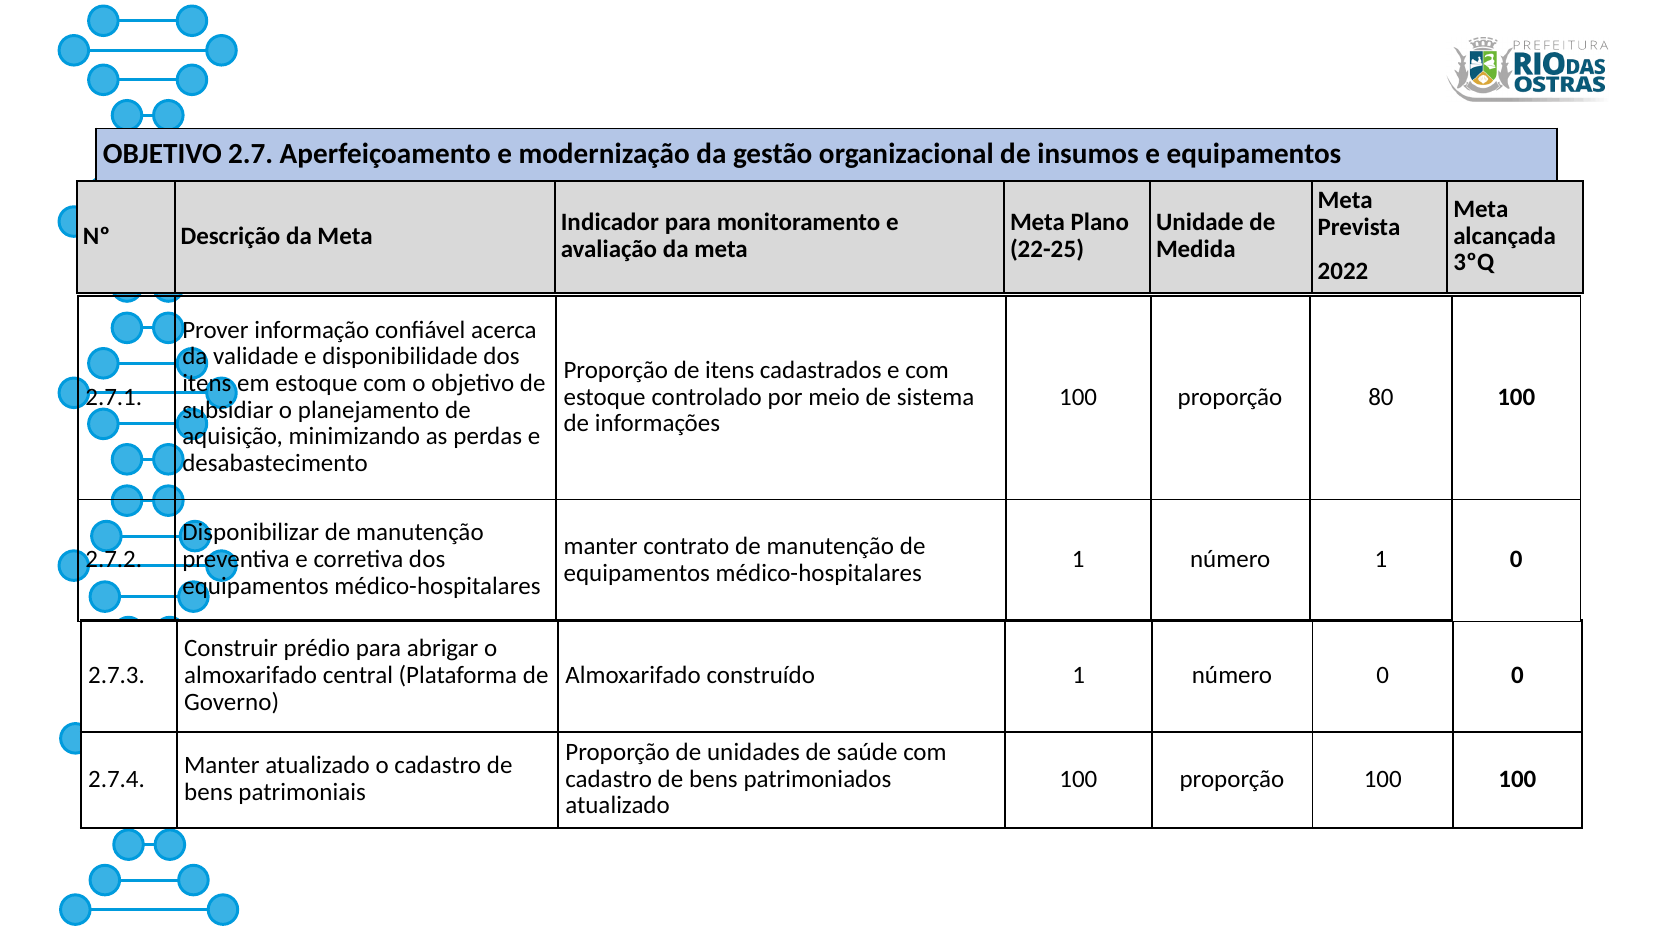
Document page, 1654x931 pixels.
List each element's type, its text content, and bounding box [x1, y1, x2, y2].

table_cell 100 [1313, 733, 1452, 827]
table_cell 1 [1311, 500, 1451, 621]
table_header 0 [1313, 622, 1452, 731]
table_header 0 [1454, 622, 1581, 731]
table_cell 2.7.2. [79, 500, 174, 621]
table_header Descrição da Meta [176, 182, 554, 292]
table_header Almoxarifado construído [559, 622, 1004, 731]
table_cell 0 [1453, 500, 1580, 621]
table_cell Disponibilizar de manutenção preventiva e corretiva dos equipamentos médico-hospitalares [176, 500, 555, 621]
table_header 1 [1006, 622, 1151, 731]
table_header 2.7.1. [79, 297, 174, 499]
table_header Meta Prevista 2022 [1313, 182, 1446, 292]
table_cell 100 [1454, 733, 1581, 827]
table_cell proporção [1153, 733, 1312, 827]
table_header Nº [78, 182, 174, 292]
table_header Proporção de itens cadastrados e com estoque controlado por meio de sistema de informações [557, 297, 1005, 499]
table_header Prover informação confiável acerca da validade e disponibilidade dos itens em estoque com o objetivo de subsidiar o planejamento de aquisição, minimizando as perdas e desabastecimento [176, 297, 555, 499]
table_header número [1153, 622, 1312, 731]
table_cell 2.7.4. [82, 733, 176, 827]
table_header Meta alcançada 3ºQ [1448, 182, 1582, 292]
table_header 100 [1007, 297, 1150, 499]
table_header 100 [1453, 297, 1580, 499]
picture [1446, 37, 1609, 102]
table_header Indicador para monitoramento e avaliação da meta [556, 182, 1003, 292]
table_header proporção [1152, 297, 1309, 499]
table_header Construir prédio para abrigar o almoxarifado central (Plataforma de Governo) [178, 622, 557, 731]
table_cell manter contrato de manutenção de equipamentos médico-hospitalares [557, 500, 1005, 621]
table_cell número [1152, 500, 1309, 621]
table_cell Proporção de unidades de saúde com cadastro de bens patrimoniados atualizado [559, 733, 1004, 827]
table_cell 1 [1007, 500, 1150, 621]
table_header OBJETIVO 2.7. Aperfeiçoamento e modernização da gestão organizacional de insumos e equipamentos [97, 129, 1556, 180]
table_header Unidade de Medida [1151, 182, 1311, 292]
table_cell 100 [1006, 733, 1151, 827]
table_header 80 [1311, 297, 1451, 499]
table_header Meta Plano (22-25) [1005, 182, 1149, 292]
table_cell Manter atualizado o cadastro de bens patrimoniais [178, 733, 557, 827]
table_header 2.7.3. [82, 622, 176, 731]
